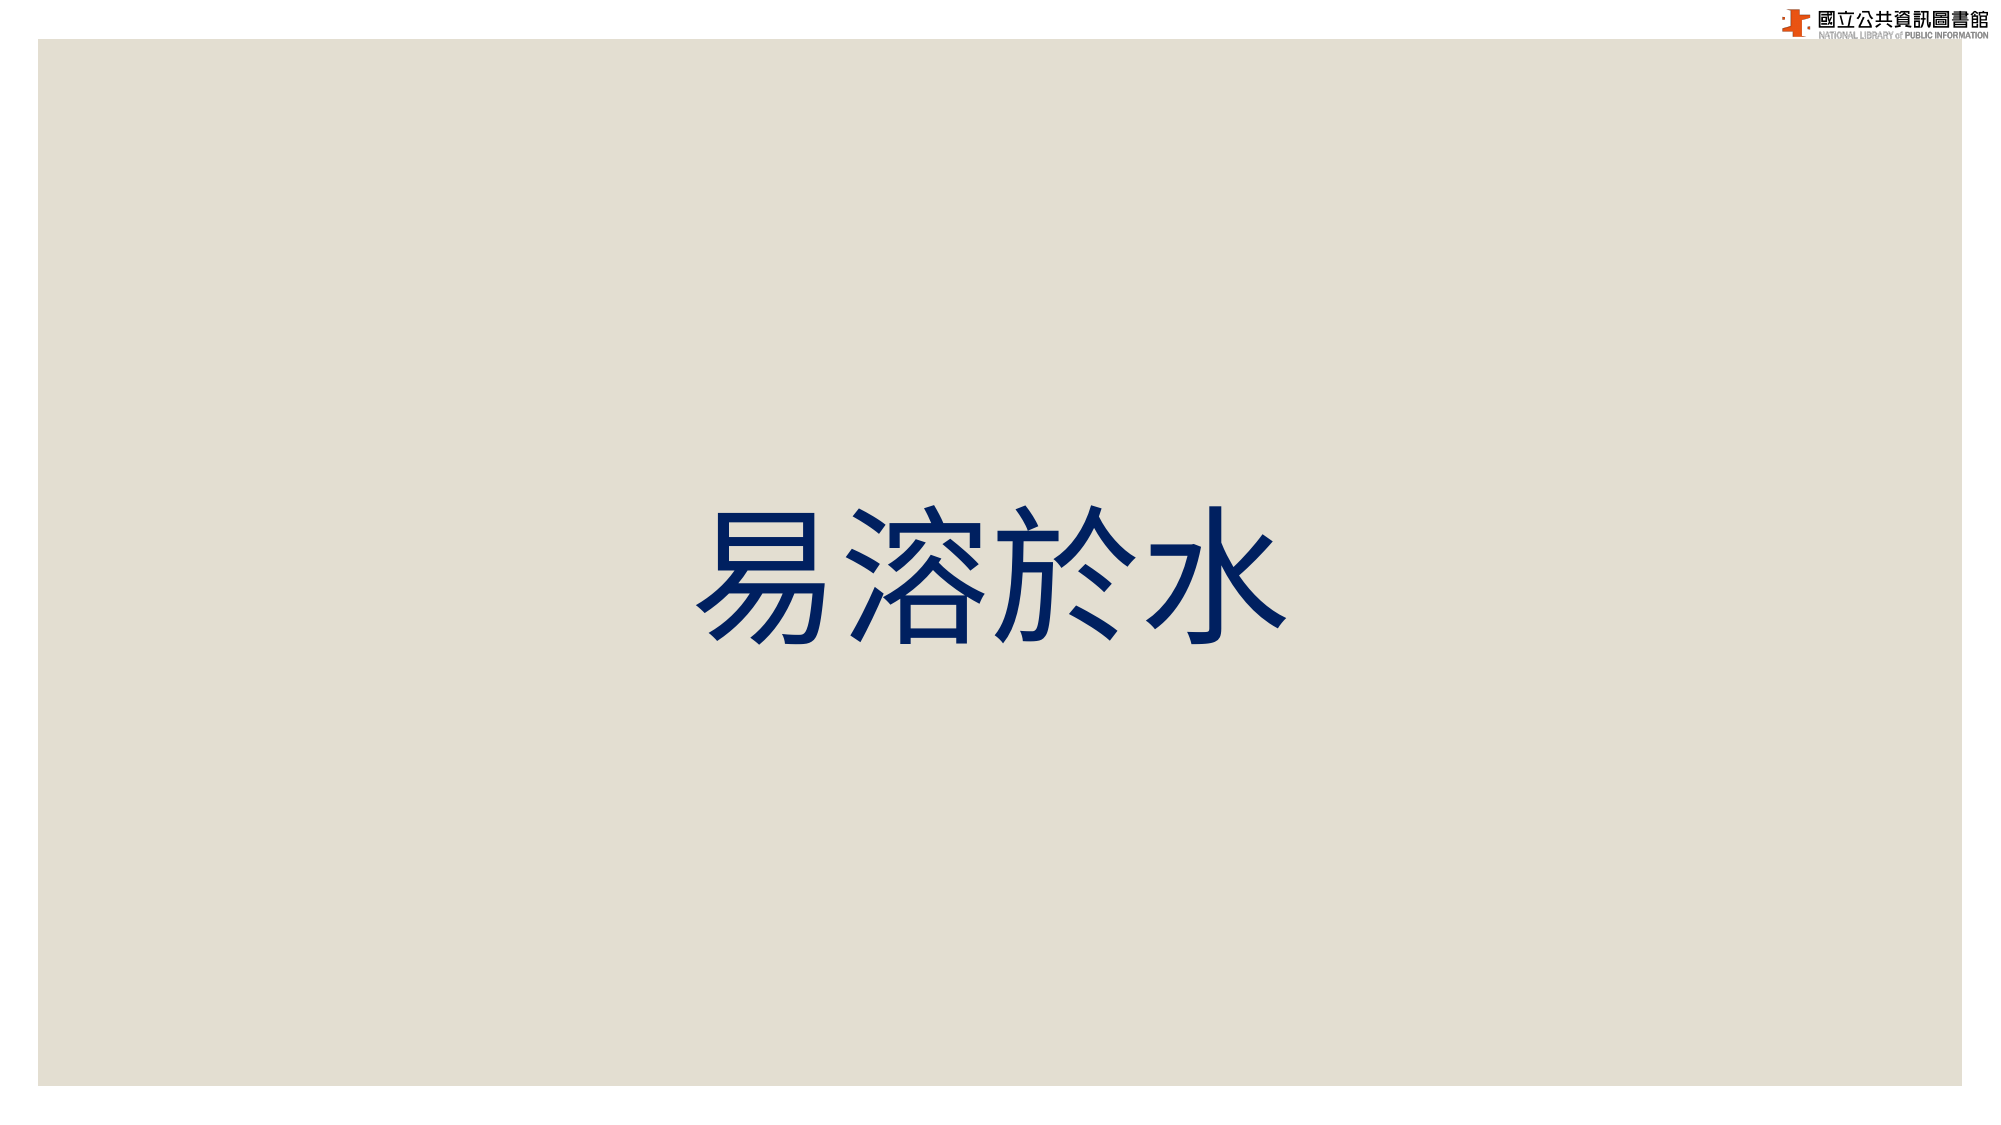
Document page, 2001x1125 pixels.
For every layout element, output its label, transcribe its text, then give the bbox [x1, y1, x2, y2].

text_box 易溶於水 [675, 475, 1305, 670]
